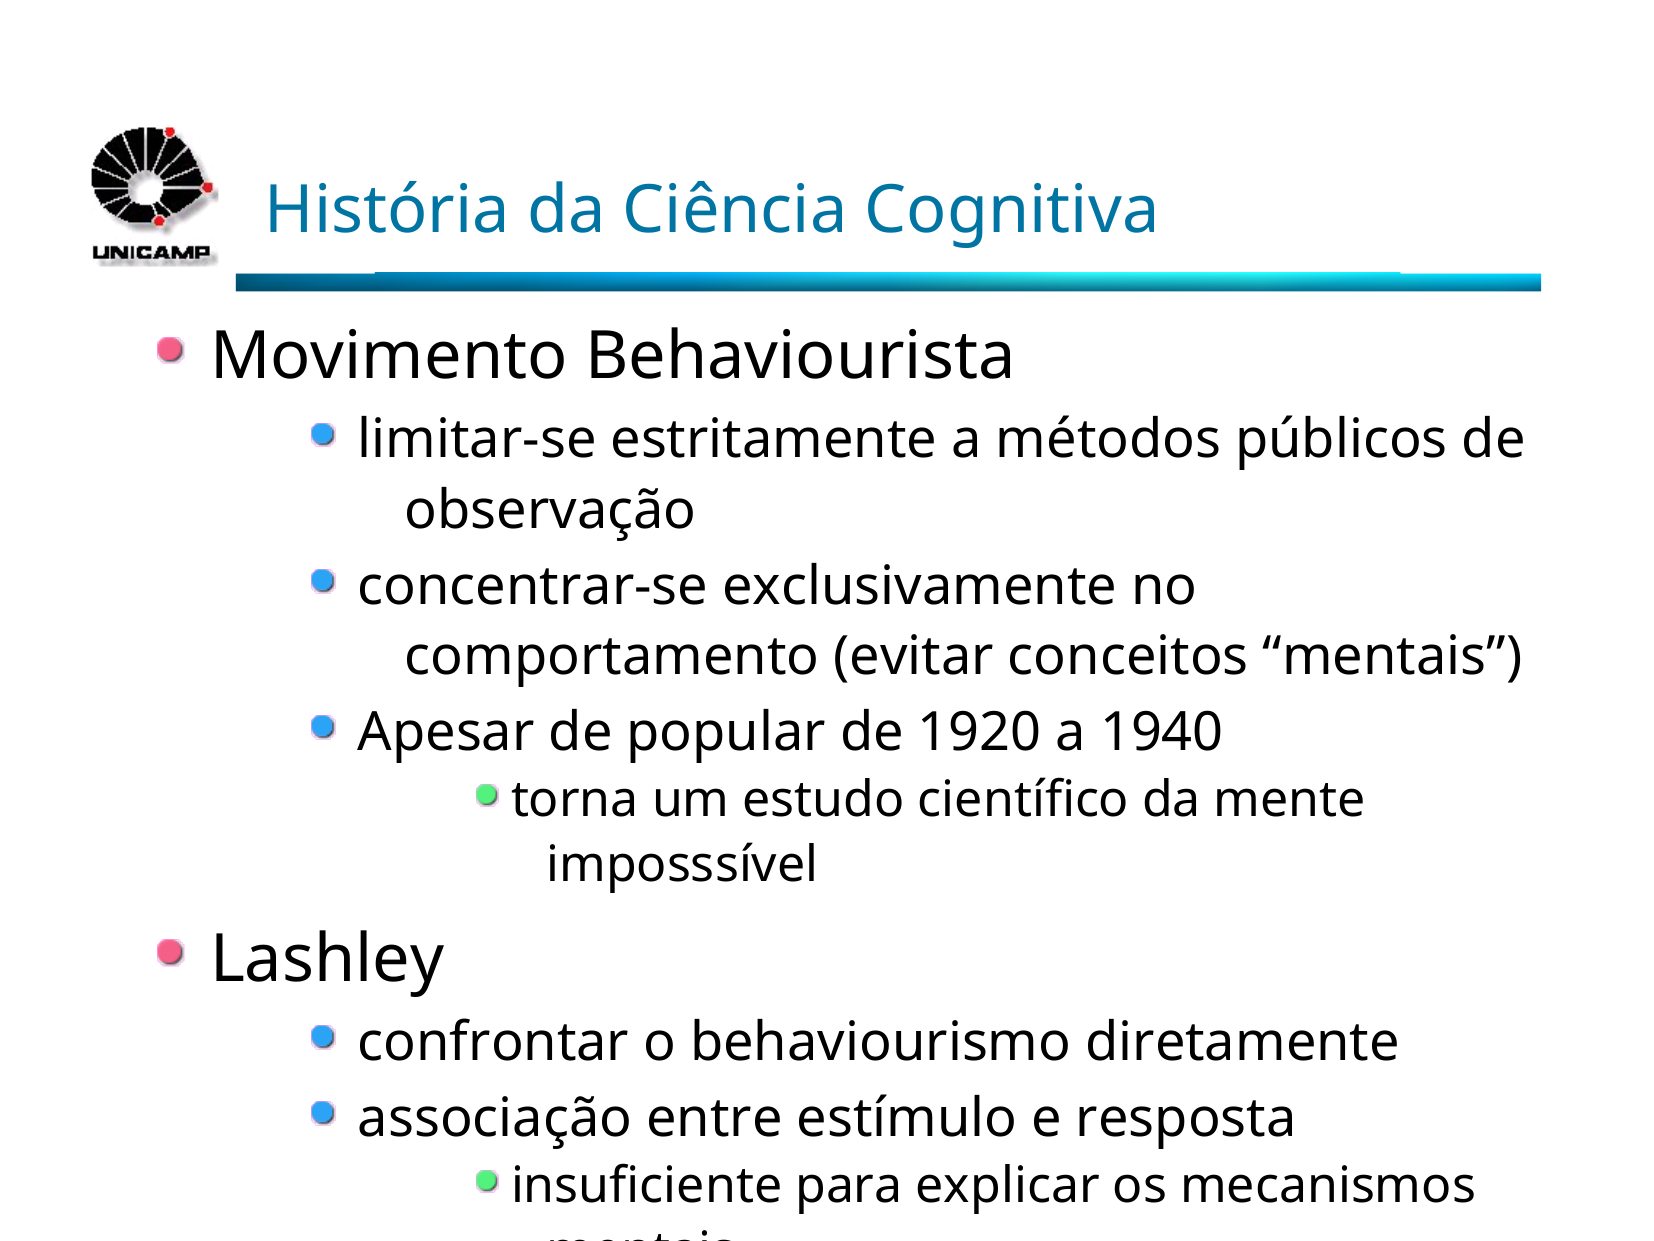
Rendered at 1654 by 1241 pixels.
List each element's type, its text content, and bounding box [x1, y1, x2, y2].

picture [475, 1182, 500, 1194]
list Movimento Behaviourista limitar-se estritamente a métodos públicos de observação concentrar-se exclusivamente no comportamento (evitar conceitos “mentais”) Apesar de popular de 1920 a 1940 torna um estudo científico da mente imposssível Lashley confrontar o behaviourismo diretamente associação entre estímulo e resposta insuficiente para explicar os mecanismos mentais [121, 309, 1534, 1182]
picture [125, 272, 1654, 295]
title História da Ciência Cognitiva [264, 42, 1534, 250]
